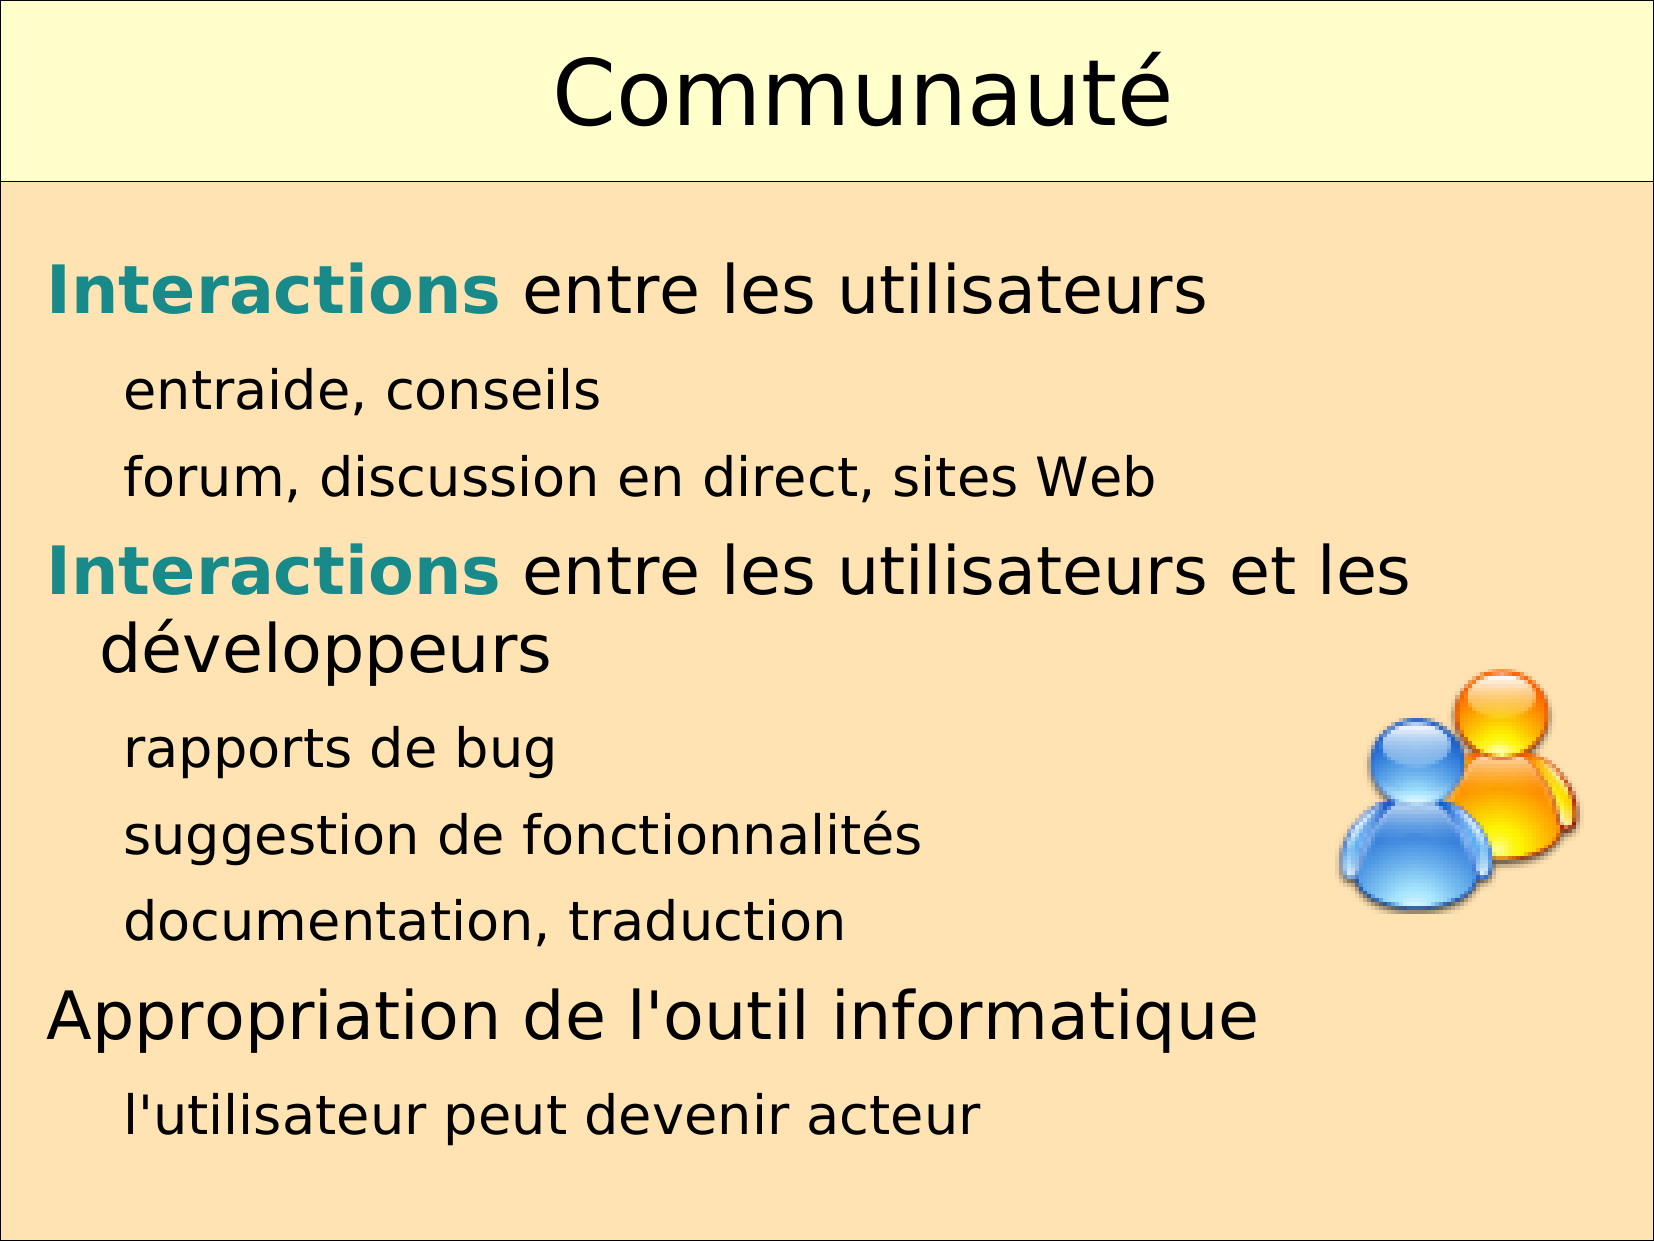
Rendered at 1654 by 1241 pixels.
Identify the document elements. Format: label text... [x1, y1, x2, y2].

title Communauté [221, 33, 1506, 154]
picture [1331, 669, 1589, 914]
list Interactions entre les utilisateurs entraide, conseils forum, discussion en direct, sites Web Interactions entre les utilisateurs et les développeurs rapports de bug suggestion de fonctionnalités documentation, traduction Appropriation de l'outil informatique l'utilisateur peut devenir acteur [28, 251, 1583, 1148]
